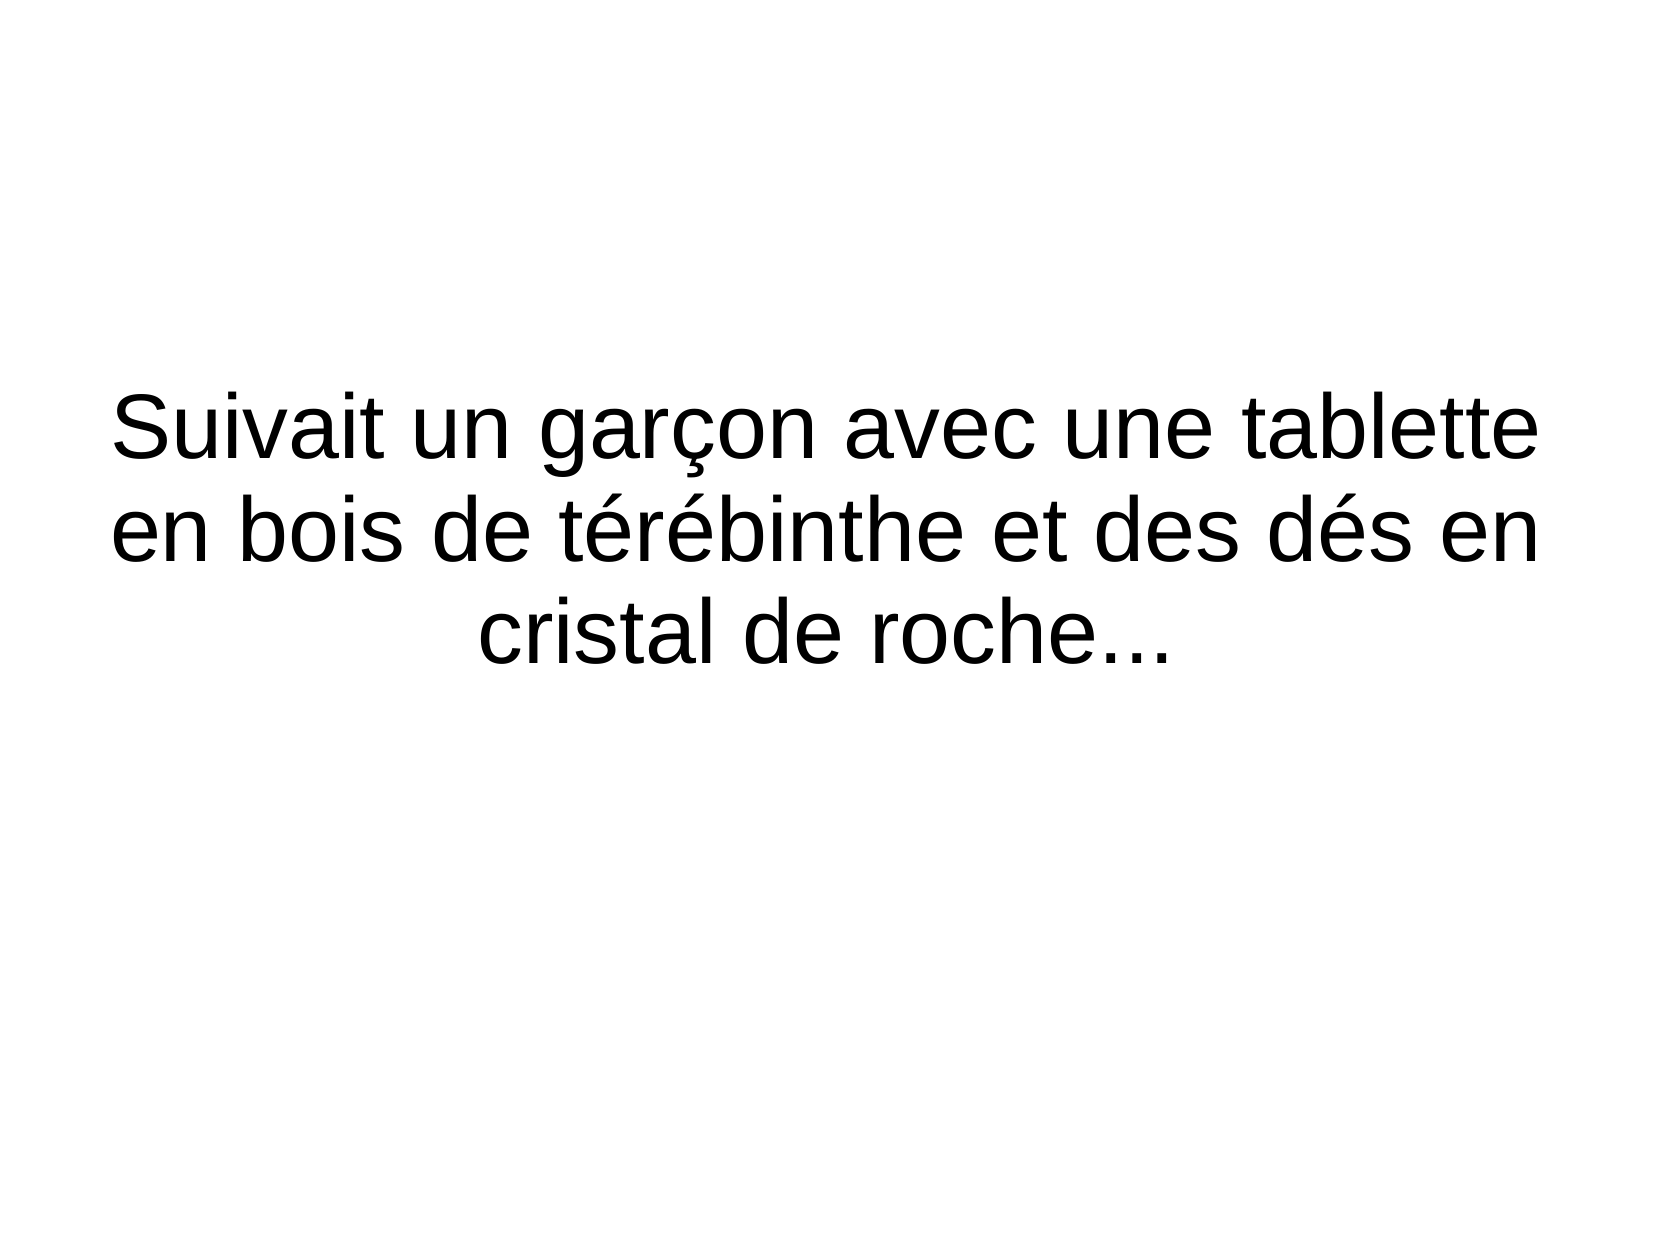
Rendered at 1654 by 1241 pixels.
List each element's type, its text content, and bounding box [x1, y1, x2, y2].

subtitle Suivait un garçon avec une tablette en bois de térébinthe et des dés en cristal de roche... [82, 49, 1571, 1010]
